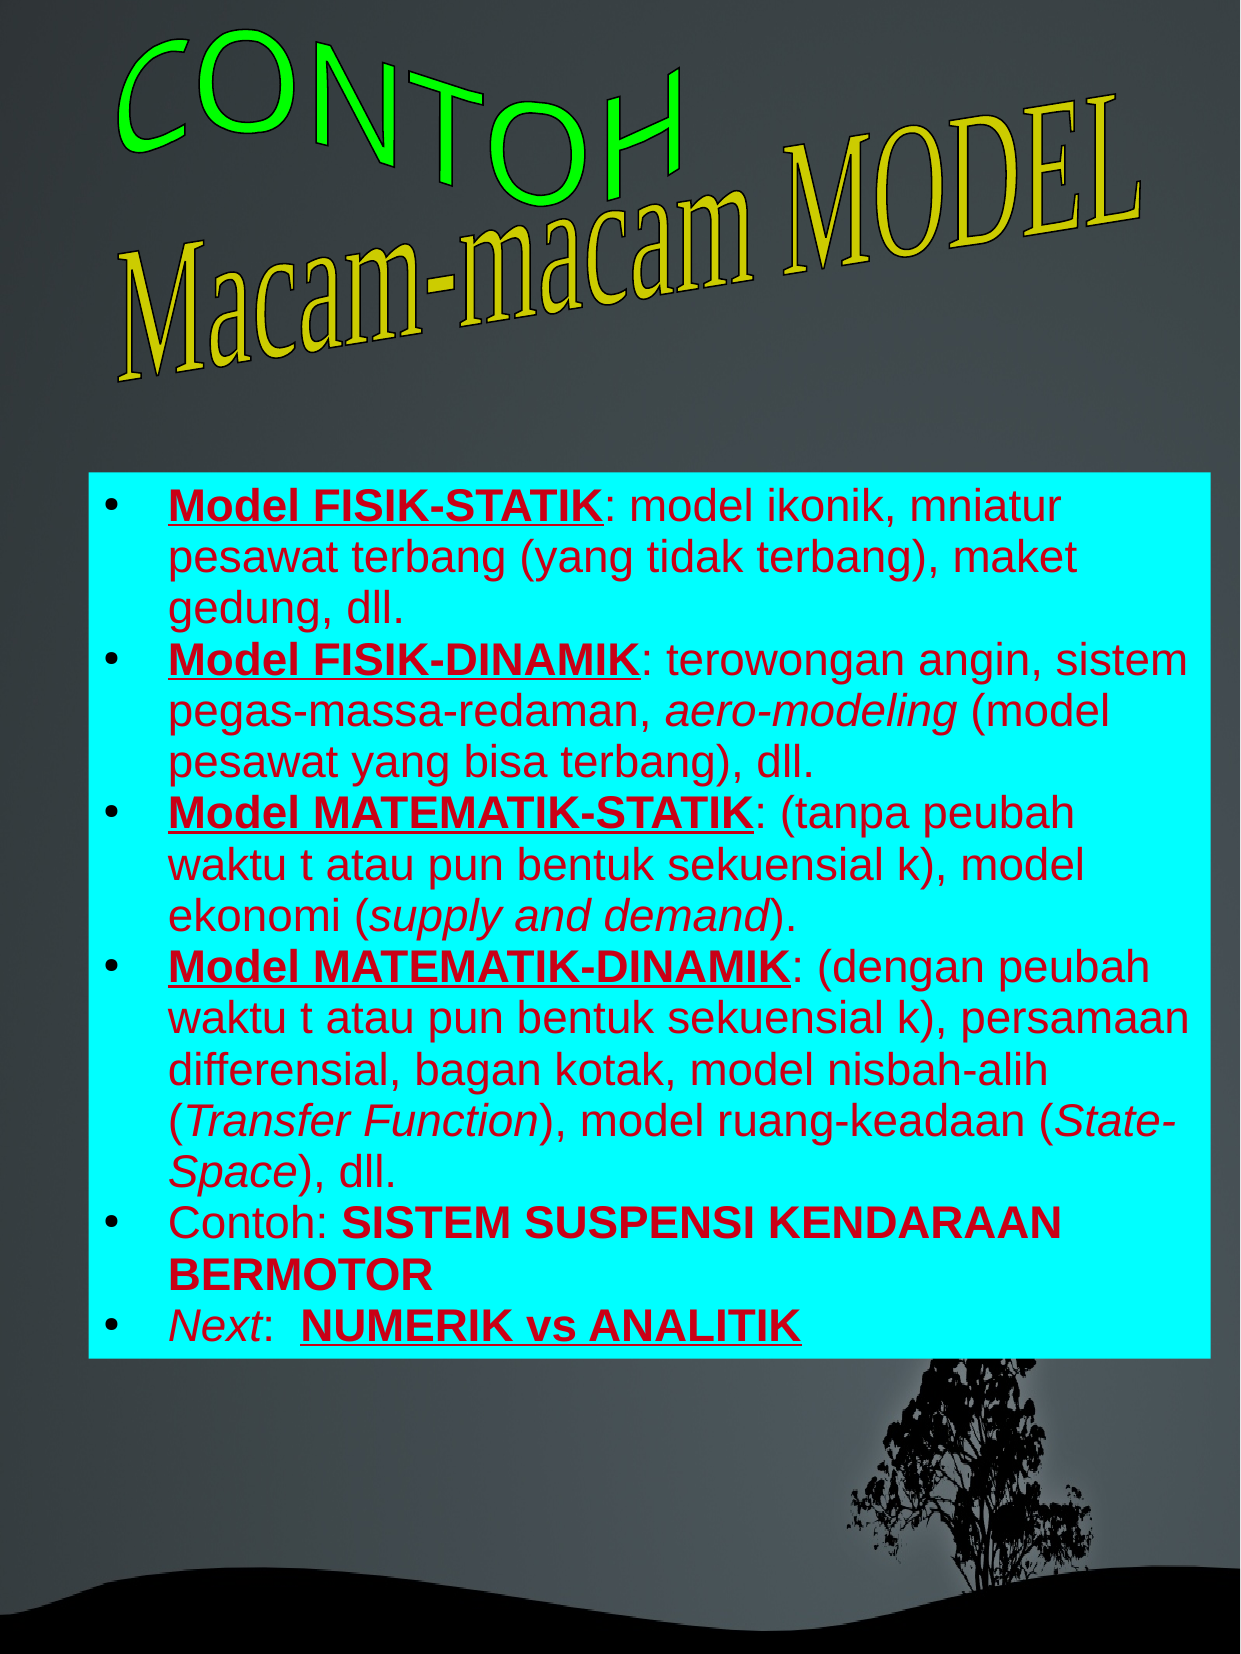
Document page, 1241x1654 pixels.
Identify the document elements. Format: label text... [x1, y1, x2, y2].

text_box Macam-macam MODEL [1023, 100, 1079, 237]
text_box Macam-macam MODEL [345, 243, 422, 346]
text_box CONTOH [316, 41, 395, 168]
text_box Model FISIK-STATIK: model ikonik, mniatur pesawat terbang (yang tidak terbang), maket gedung, dll. Model FISIK-DINAMIK: terowongan angin, sistem pegas-massa-redaman, aero-modeling (model pesawat yang bisa terbang), dll. Model MATEMATIK-STATIK: (tanpa peubah waktu t atau pun bentuk sekuensial k), model ekonomi (supply and demand). Model MATEMATIK-DINAMIK: (dengan peubah waktu t atau pun bentuk sekuensial k), persamaan differensial, bagan kotak, model nisbah-alih (Transfer Function), model ruang-keadaan (State-Space), dll. Contoh: SISTEM SUSPENSI KENDARAAN BERMOTOR Next: NUMERIK vs ANALITIK [88, 472, 1211, 1359]
text_box Macam-macam MODEL [783, 133, 870, 275]
text_box Macam-macam MODEL [210, 272, 251, 368]
text_box Macam-macam MODEL [949, 115, 1017, 249]
picture [0, 0, 1241, 1654]
text_box Macam-macam MODEL [876, 125, 943, 258]
text_box Macam-macam MODEL [632, 204, 674, 300]
text_box Macam-macam MODEL [587, 210, 627, 305]
text_box Macam-macam MODEL [541, 218, 583, 314]
text_box Macam-macam MODEL [460, 225, 537, 327]
text_box CONTOH [199, 29, 294, 134]
text_box Macam-macam MODEL [677, 190, 754, 293]
text_box CONTOH [118, 39, 189, 153]
text_box Macam-macam MODEL [301, 257, 343, 353]
text_box CONTOH [607, 67, 680, 201]
text_box Macam-macam MODEL [1086, 93, 1141, 227]
text_box CONTOH [409, 70, 484, 187]
text_box Macam-macam MODEL [427, 274, 455, 294]
text_box Macam-macam MODEL [256, 263, 295, 359]
text_box CONTOH [490, 101, 585, 207]
text_box Macam-macam MODEL [118, 240, 204, 382]
